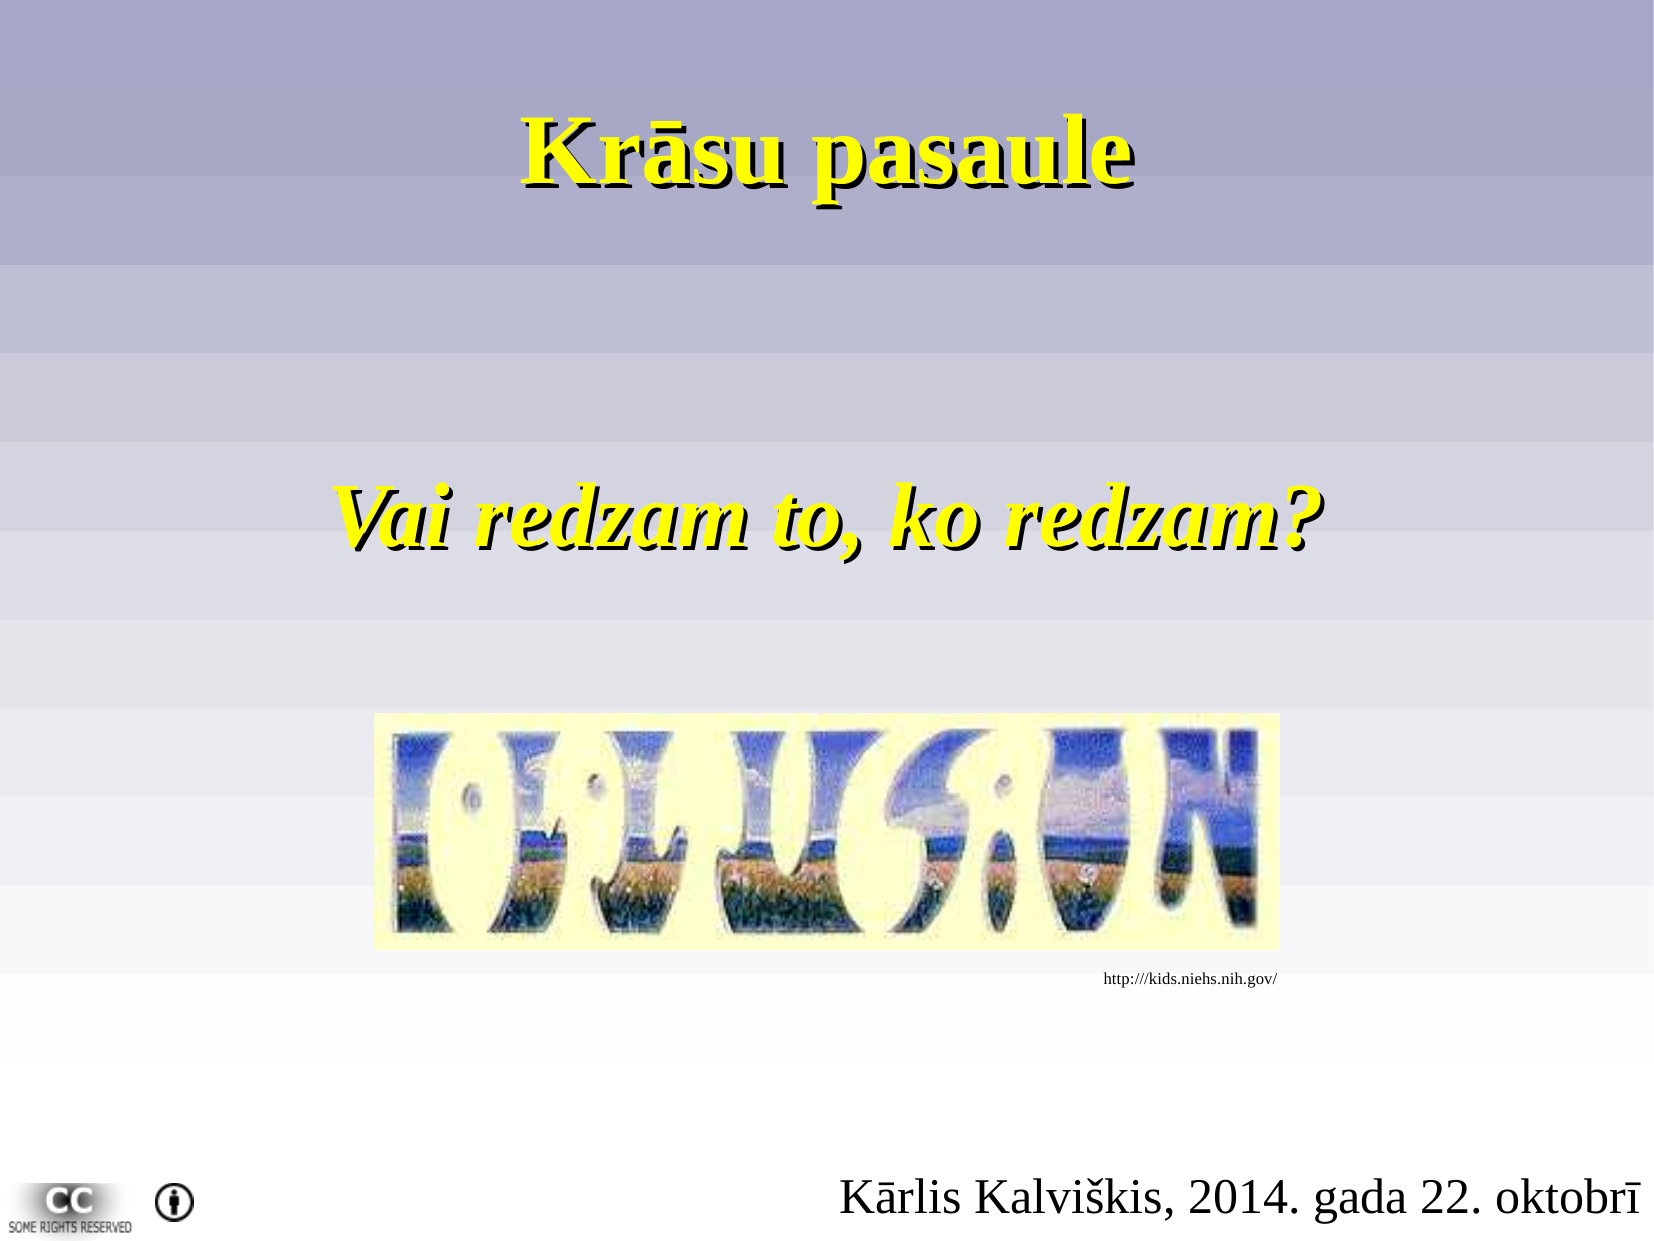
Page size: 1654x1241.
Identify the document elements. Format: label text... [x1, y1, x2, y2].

picture [0, 0, 1654, 1241]
text_box http:///kids.niehs.nih.gov/ [1103, 969, 1618, 1025]
title Vai redzam to, ko redzam? [108, 305, 1546, 726]
